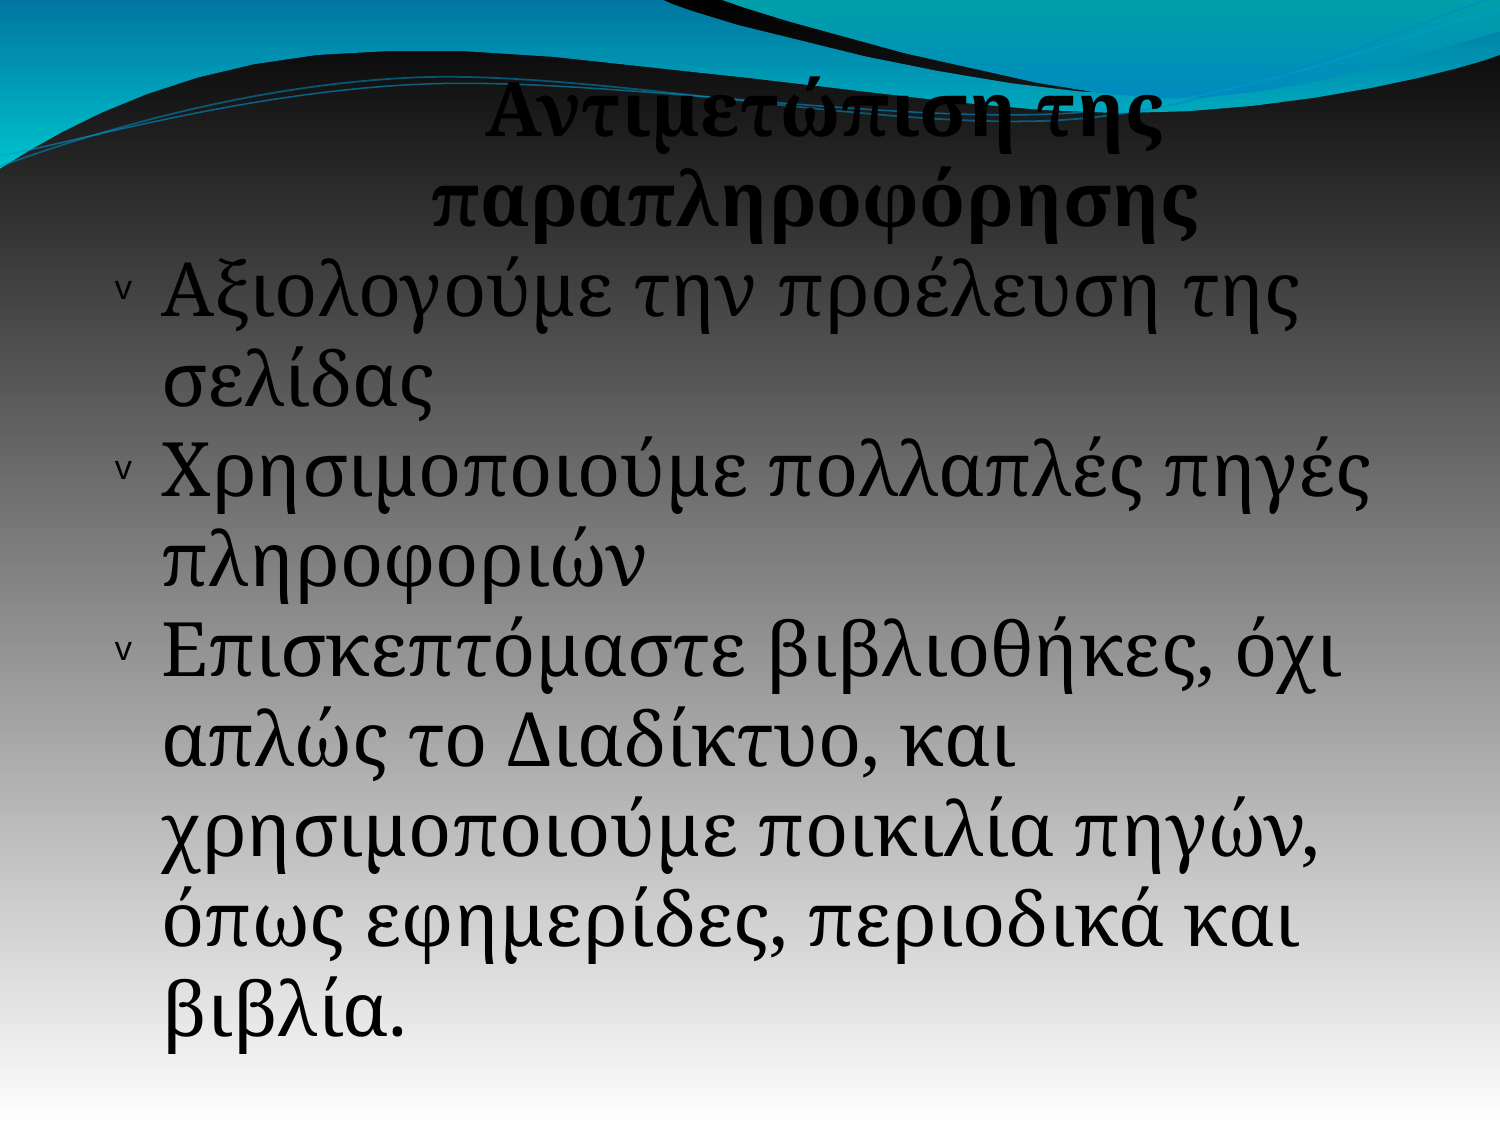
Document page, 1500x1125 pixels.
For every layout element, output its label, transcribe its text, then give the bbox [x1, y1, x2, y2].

text_box Αντιμετώπιση της παραπληροφόρησης Αξιολογούμε την προέλευση της σελίδας Χρησιμοποιούμε πολλαπλές πηγές πληροφοριών Επισκεπτόμαστε βιβλιοθήκες, όχι απλώς το Διαδίκτυο, και χρησιμοποιούμε ποικιλία πηγών, όπως εφημερίδες, περιοδικά και βιβλία. [100, 54, 1400, 1125]
